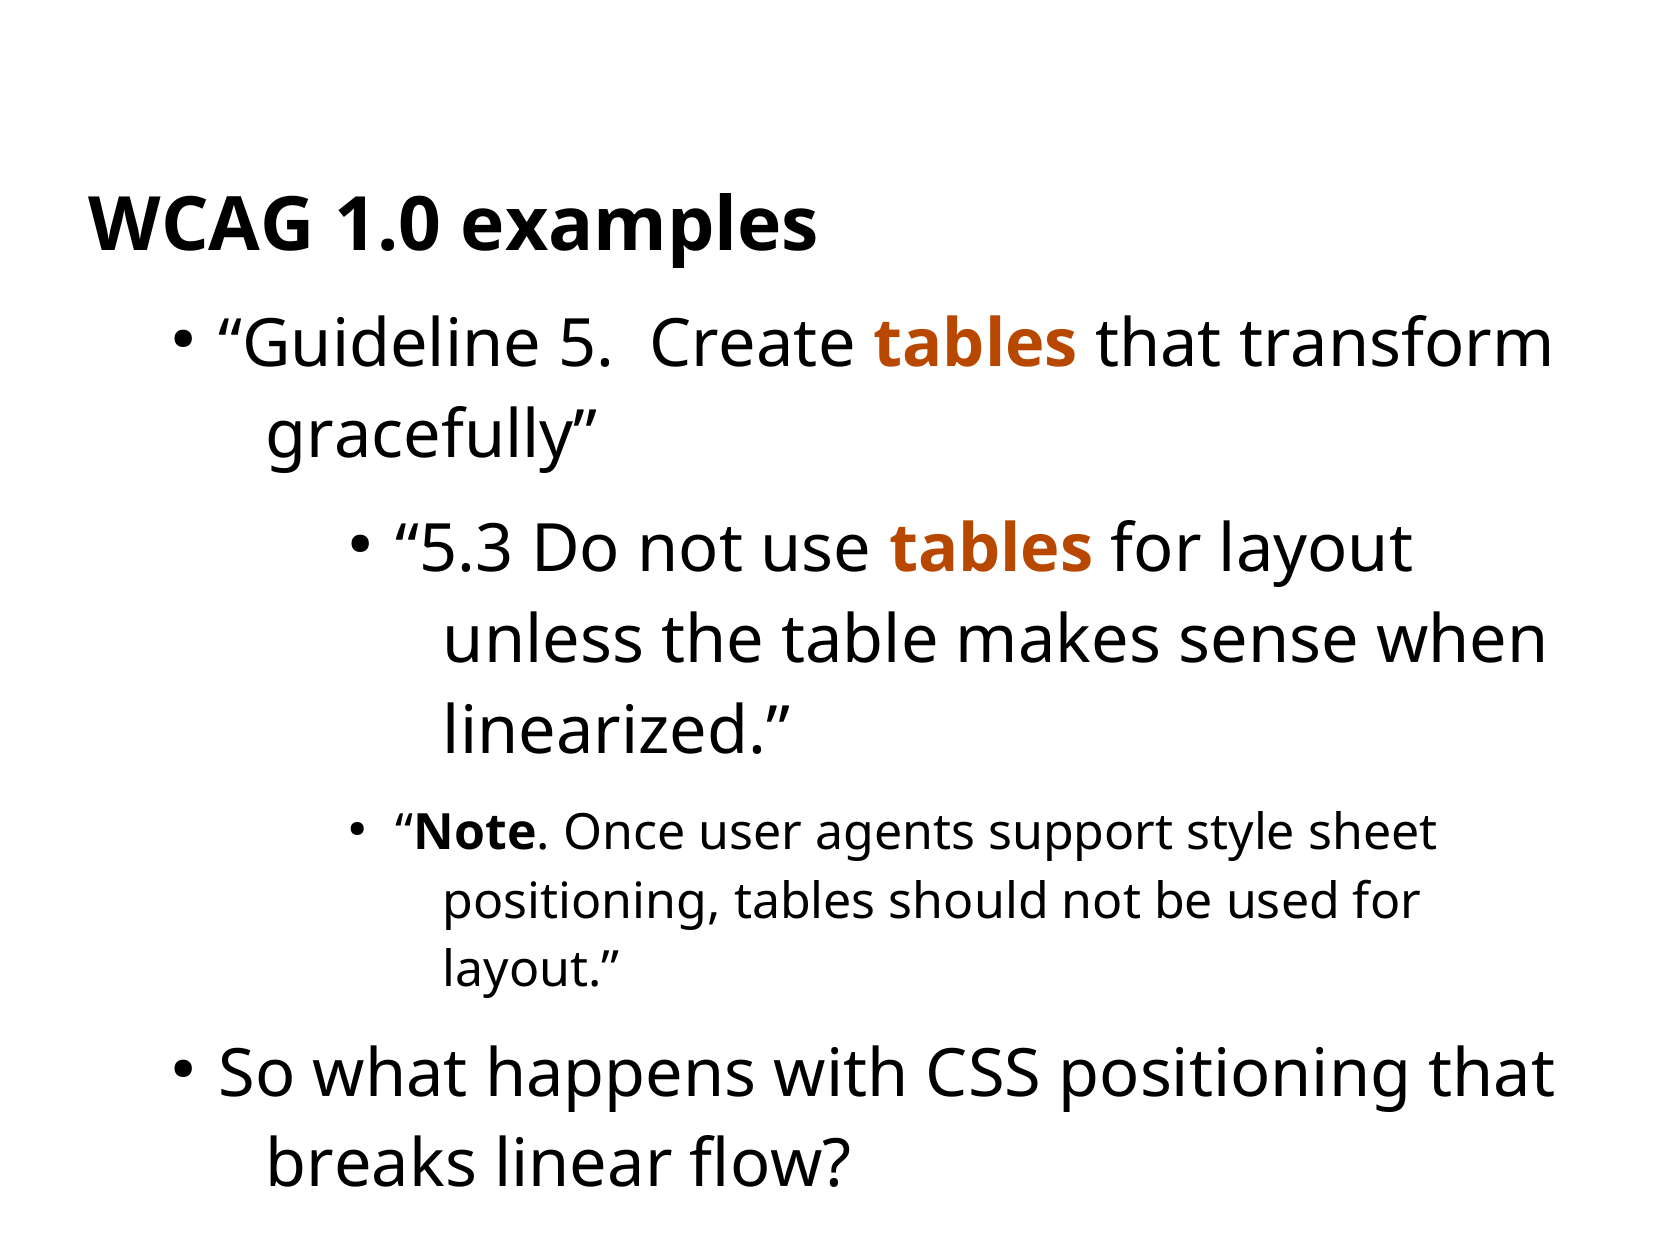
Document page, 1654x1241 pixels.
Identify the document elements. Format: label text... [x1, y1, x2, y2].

list “Guideline 5. Create tables that transform gracefully” “5.3 Do not use tables for layout unless the table makes sense when linearized.” “Note. Once user agents support style sheet positioning, tables should not be used for layout.” So what happens with CSS positioning that breaks linear flow? [88, 295, 1565, 1137]
title WCAG 1.0 examples [88, 176, 1565, 267]
